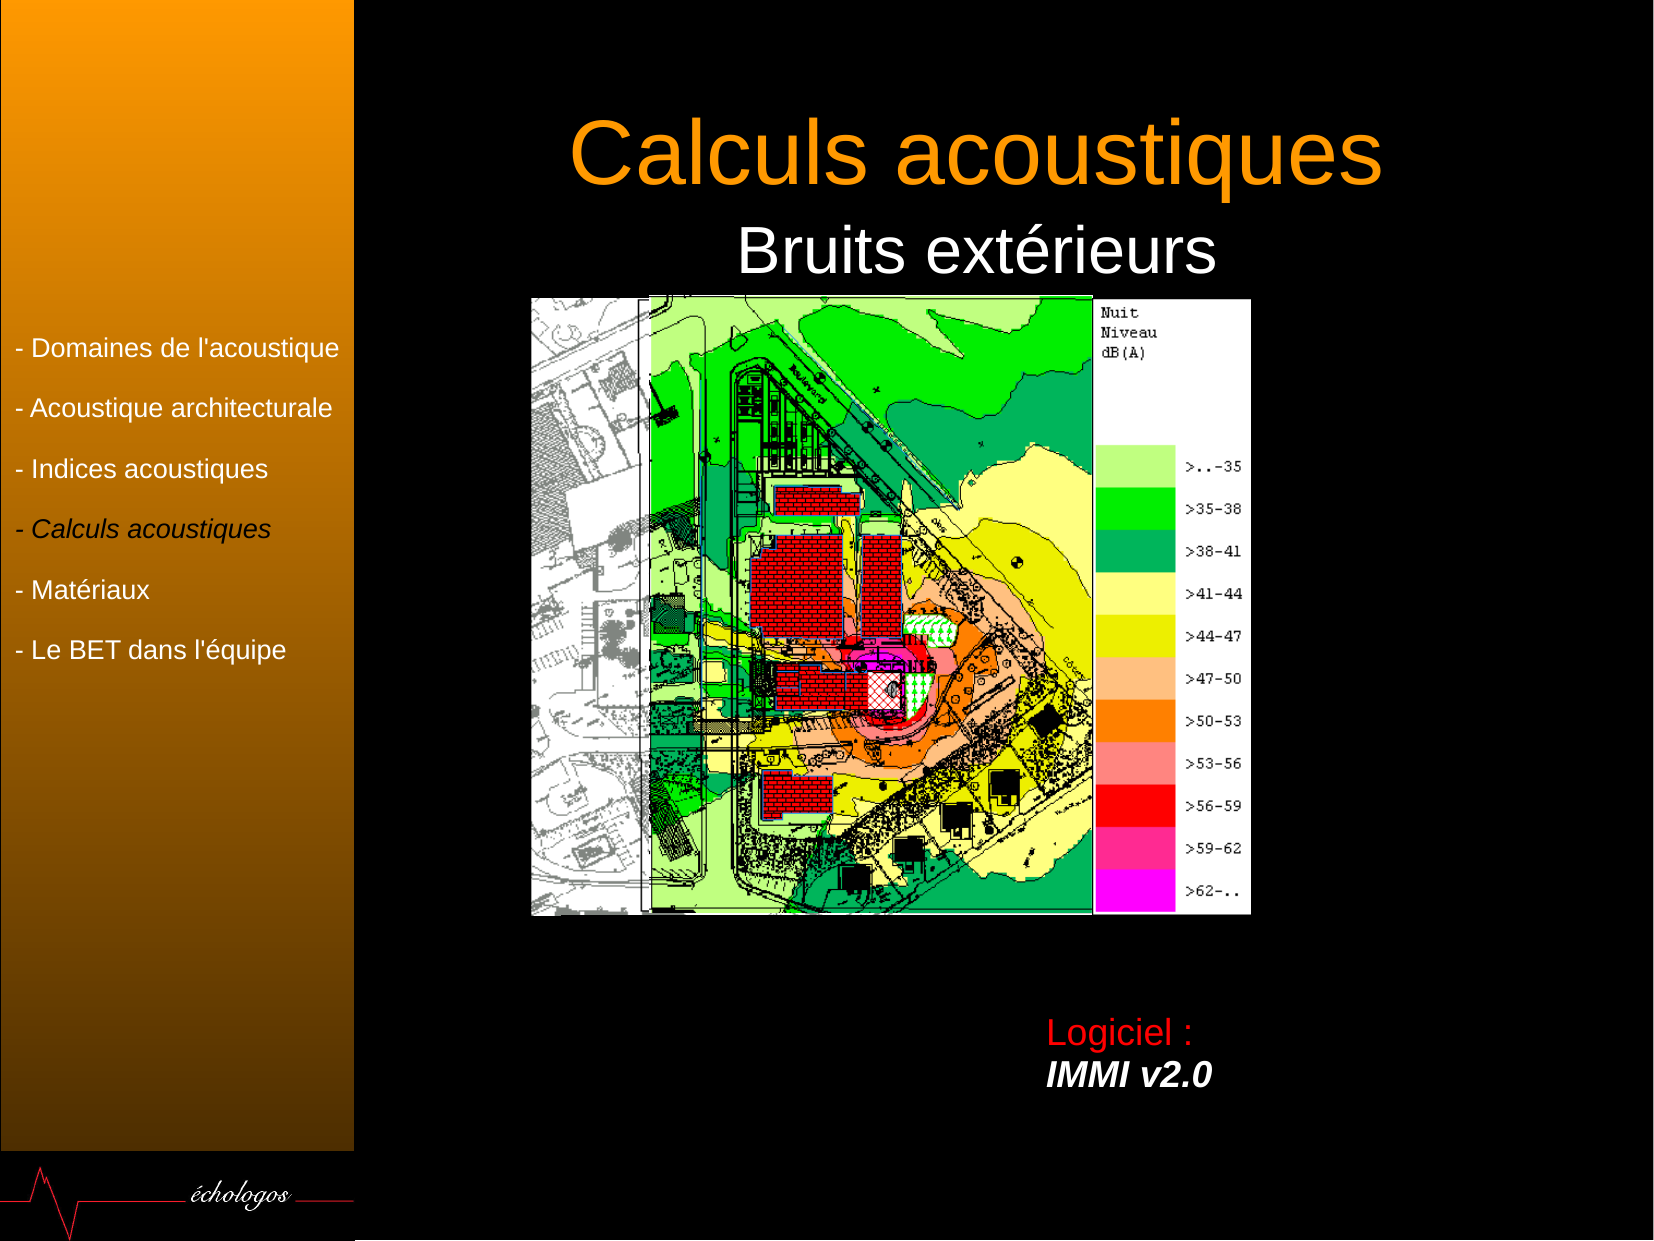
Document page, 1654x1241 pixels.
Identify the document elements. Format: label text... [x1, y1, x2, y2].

picture [531, 295, 1251, 916]
text_box - Domaines de l'acoustique - Acoustique architecturale - Indices acoustiques - Calculs acoustiques - Matériaux - Le BET dans l'équipe [0, 325, 355, 755]
text_box [561, 295, 1418, 1182]
title Calculs acoustiques [383, 56, 1571, 206]
text_box Logiciel : IMMI v2.0 [1031, 1003, 1329, 1104]
picture [0, 1166, 355, 1241]
text_box Bruits extérieurs [383, 206, 1571, 294]
